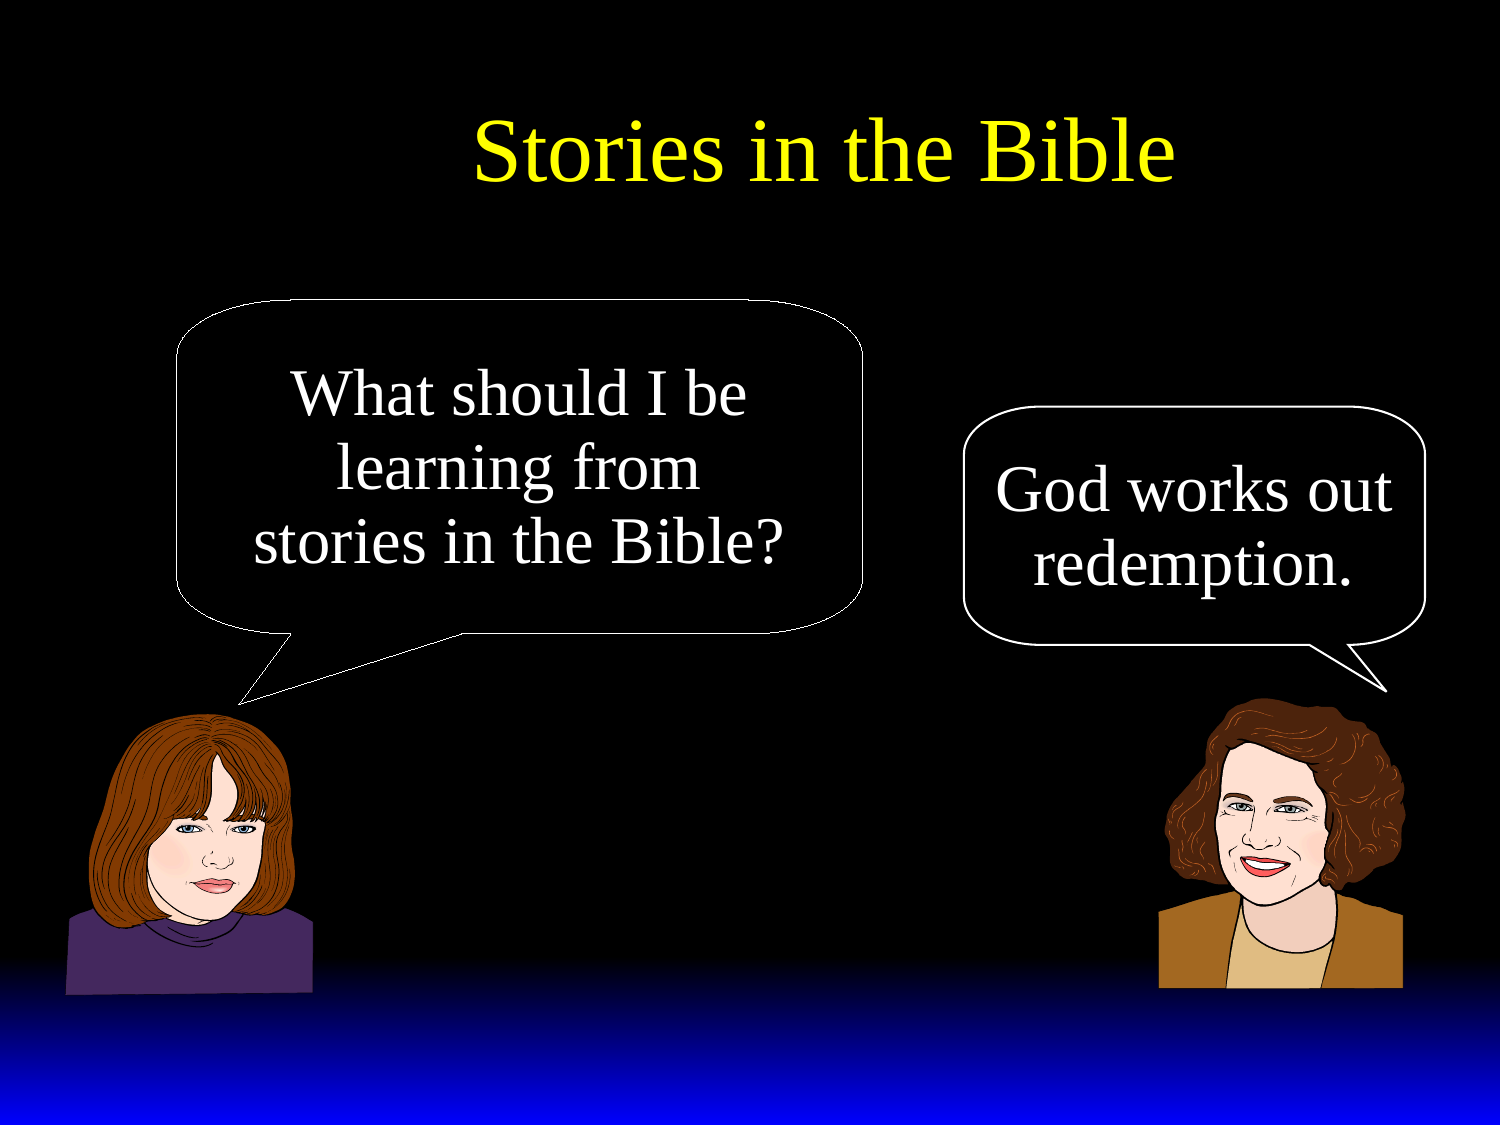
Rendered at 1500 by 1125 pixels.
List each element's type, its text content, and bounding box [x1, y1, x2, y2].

title Stories in the Bible [187, 56, 1463, 244]
chart [64, 712, 314, 996]
text_box God works out redemption. [963, 406, 1426, 692]
text_box What should I be learning from stories in the Bible? [176, 299, 863, 705]
chart [1158, 695, 1408, 989]
